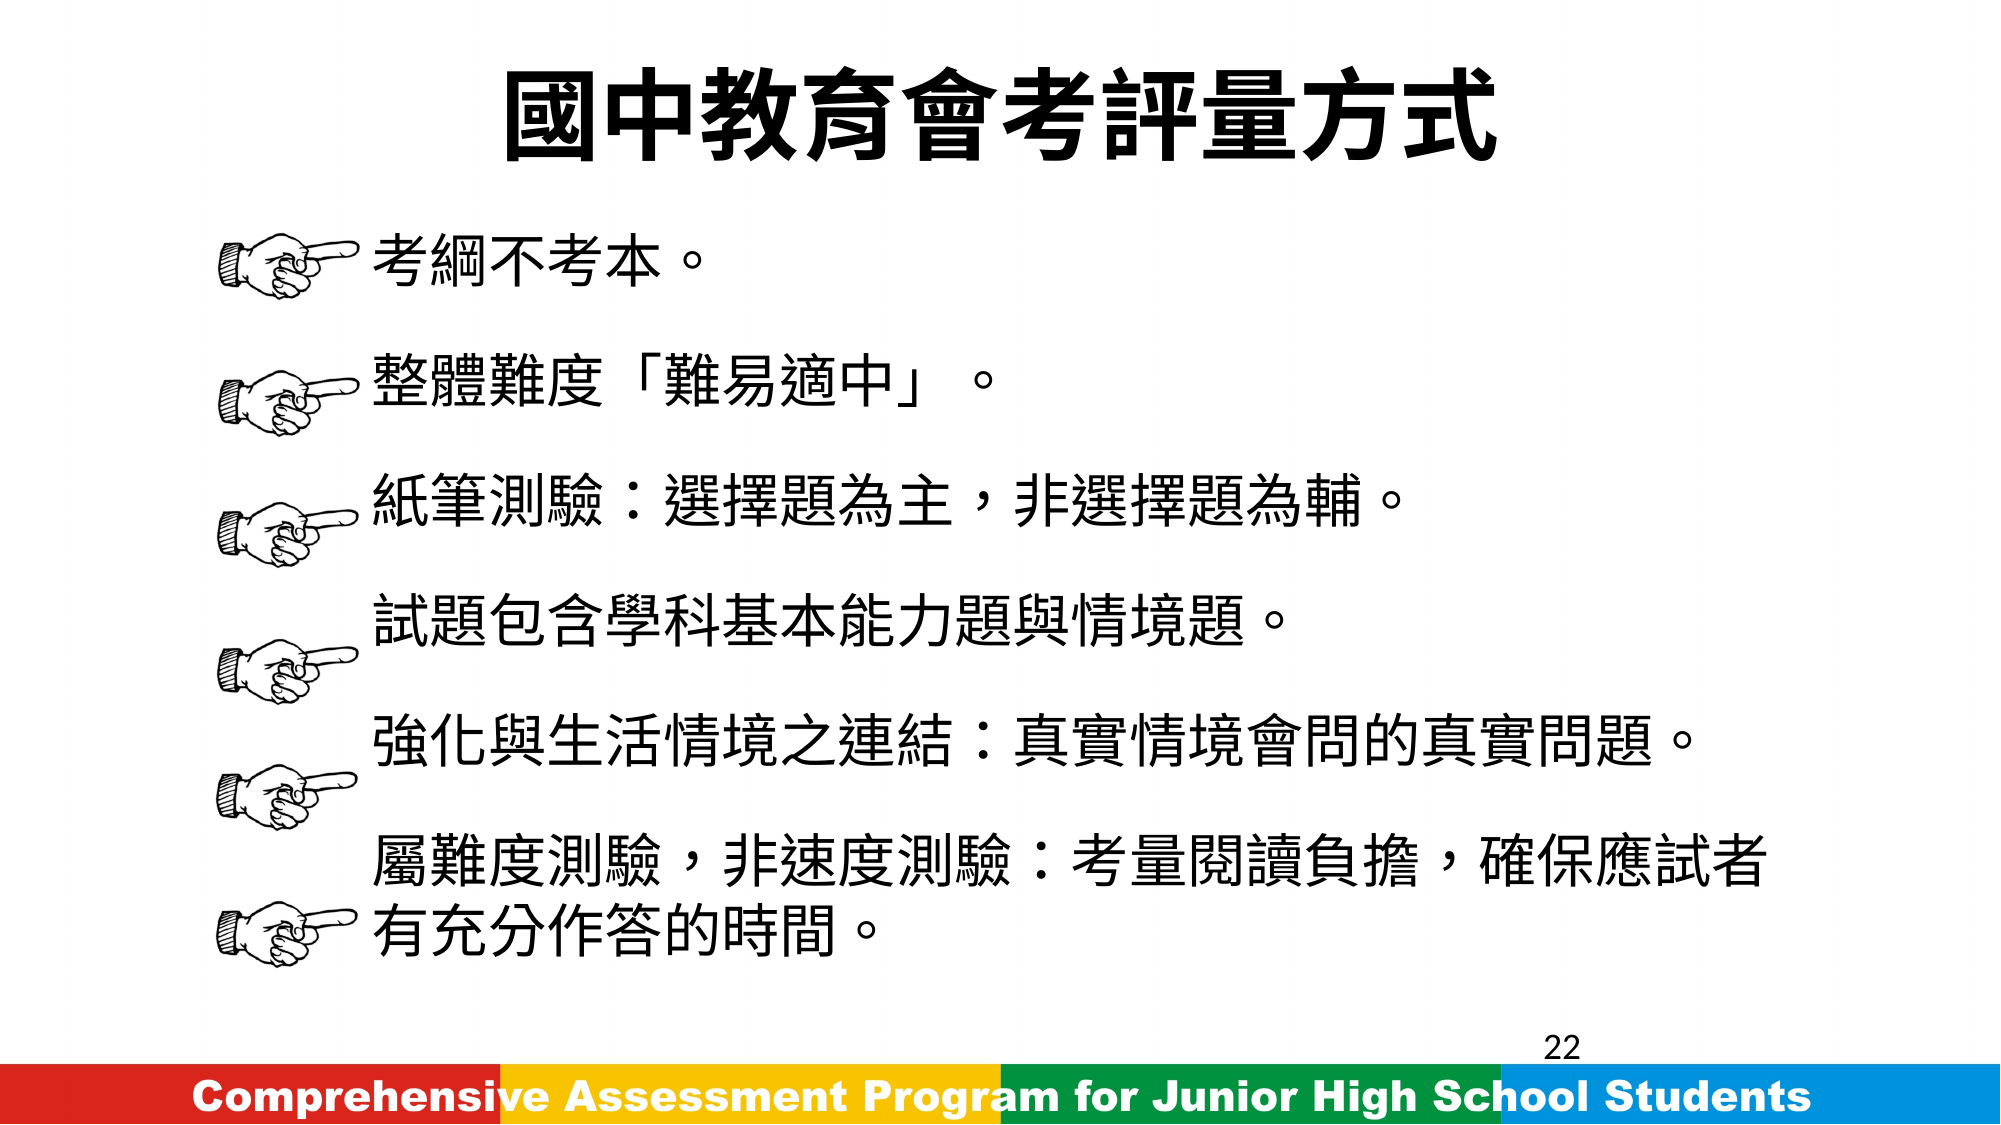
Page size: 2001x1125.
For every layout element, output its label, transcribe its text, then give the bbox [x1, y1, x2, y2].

list 考綱不考本。 整體難度「難易適中」。 紙筆測驗：選擇題為主，非選擇題為輔。 試題包含學科基本能力題與情境題。 強化與生活情境之連結：真實情境會問的真實問題。 屬難度測驗，非速度測驗：考量閱讀負擔，確保應試者有充分作答的時間。 [356, 217, 1815, 1062]
picture [213, 497, 361, 571]
title 國中教育會考評量方式 [324, 45, 1675, 173]
picture [214, 228, 362, 303]
picture [214, 365, 362, 440]
picture [212, 896, 359, 970]
picture [212, 759, 359, 833]
picture [213, 634, 361, 708]
text_box [1528, 1014, 1995, 1075]
